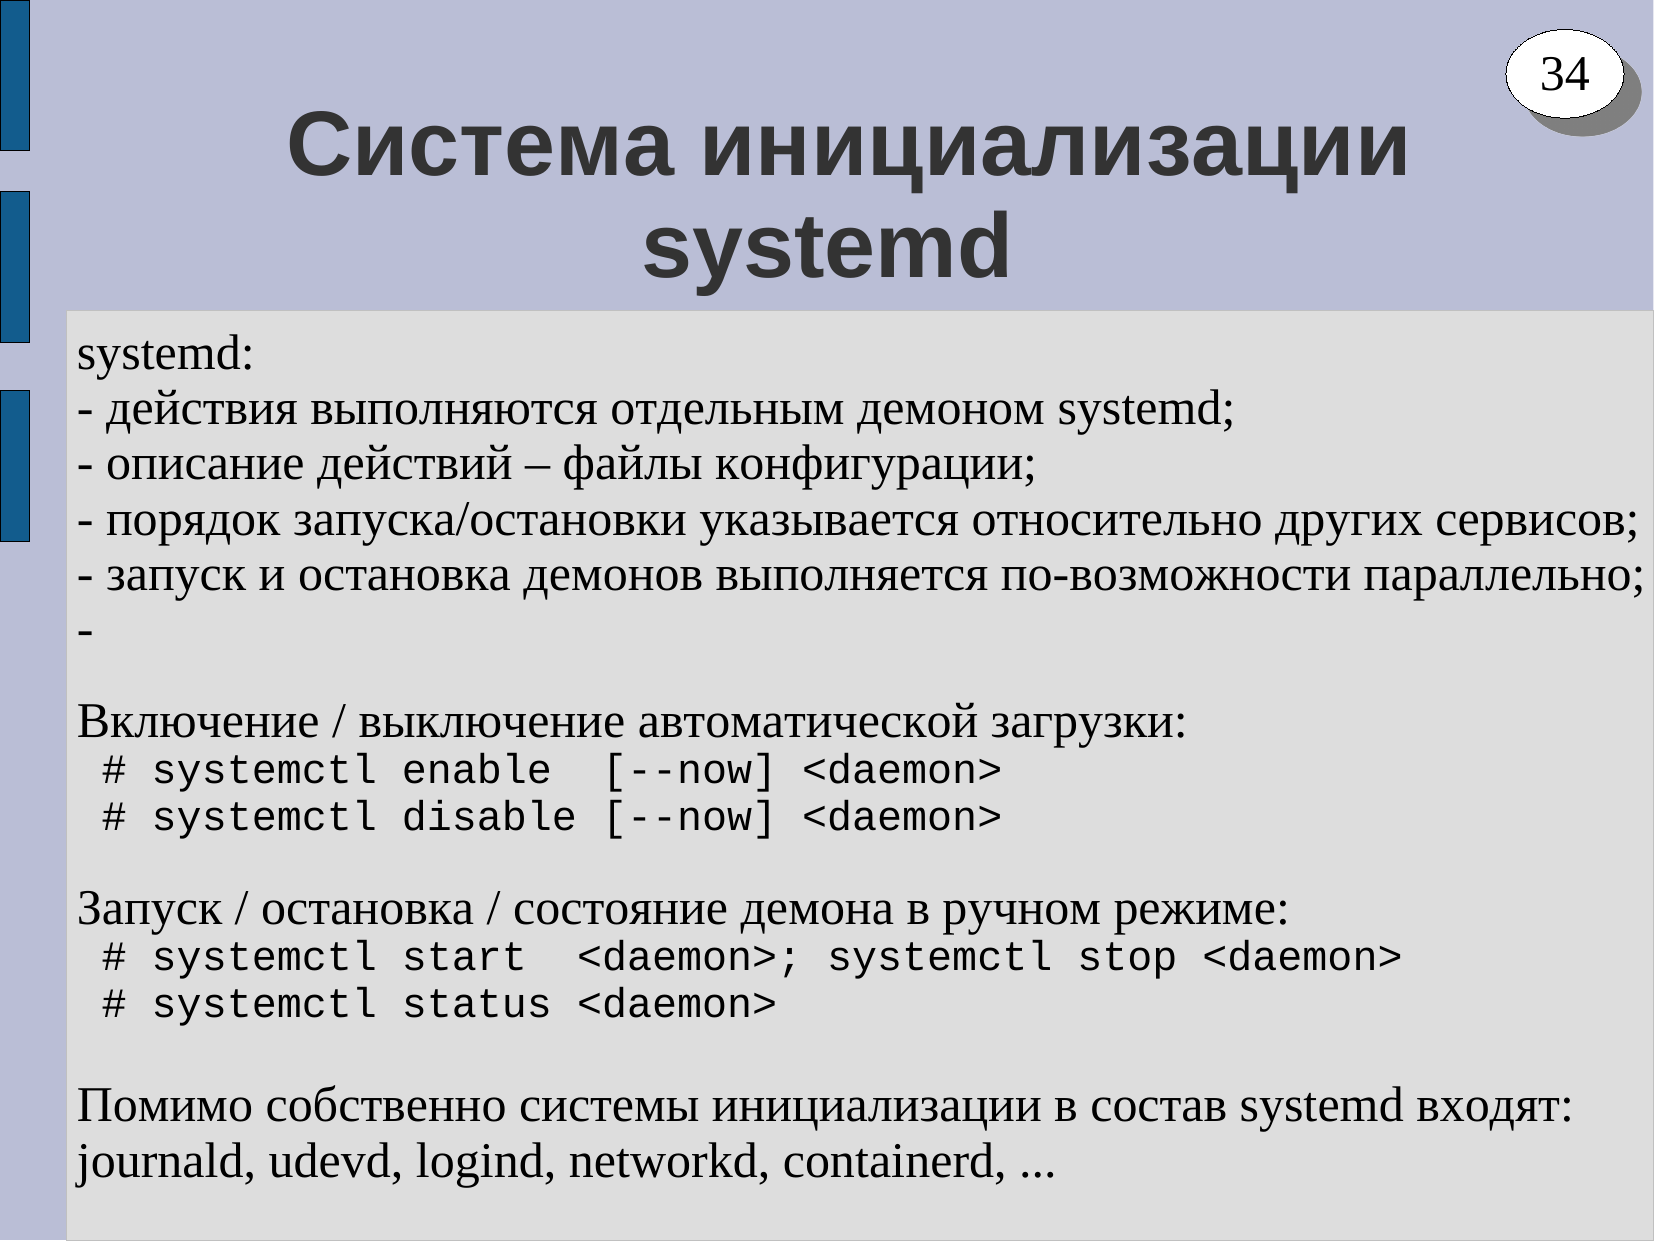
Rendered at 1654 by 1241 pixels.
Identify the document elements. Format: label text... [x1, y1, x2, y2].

text_box 34 [1505, 29, 1625, 119]
text_box systemd: - действия выполняются отдельным демоном systemd; - описание действий – файлы конфигурации; - порядок запуска/остановки указывается относительно других сервисов; - запуск и остановка демонов выполняется по-возможности параллельно; - Включение / выключение автоматической загрузки: # systemctl enable [--now] <daemon> # systemctl disable [--now] <daemon> Запуск / остановка / состояние демона в ручном режиме: # systemctl start <daemon>; systemctl stop <daemon> # systemctl status <daemon> Помимо собственно системы инициализации в состав systemd входят: journald, udevd, logind, networkd, containerd, ... [76, 324, 1647, 1188]
title Система инициализации systemd [121, 91, 1534, 299]
